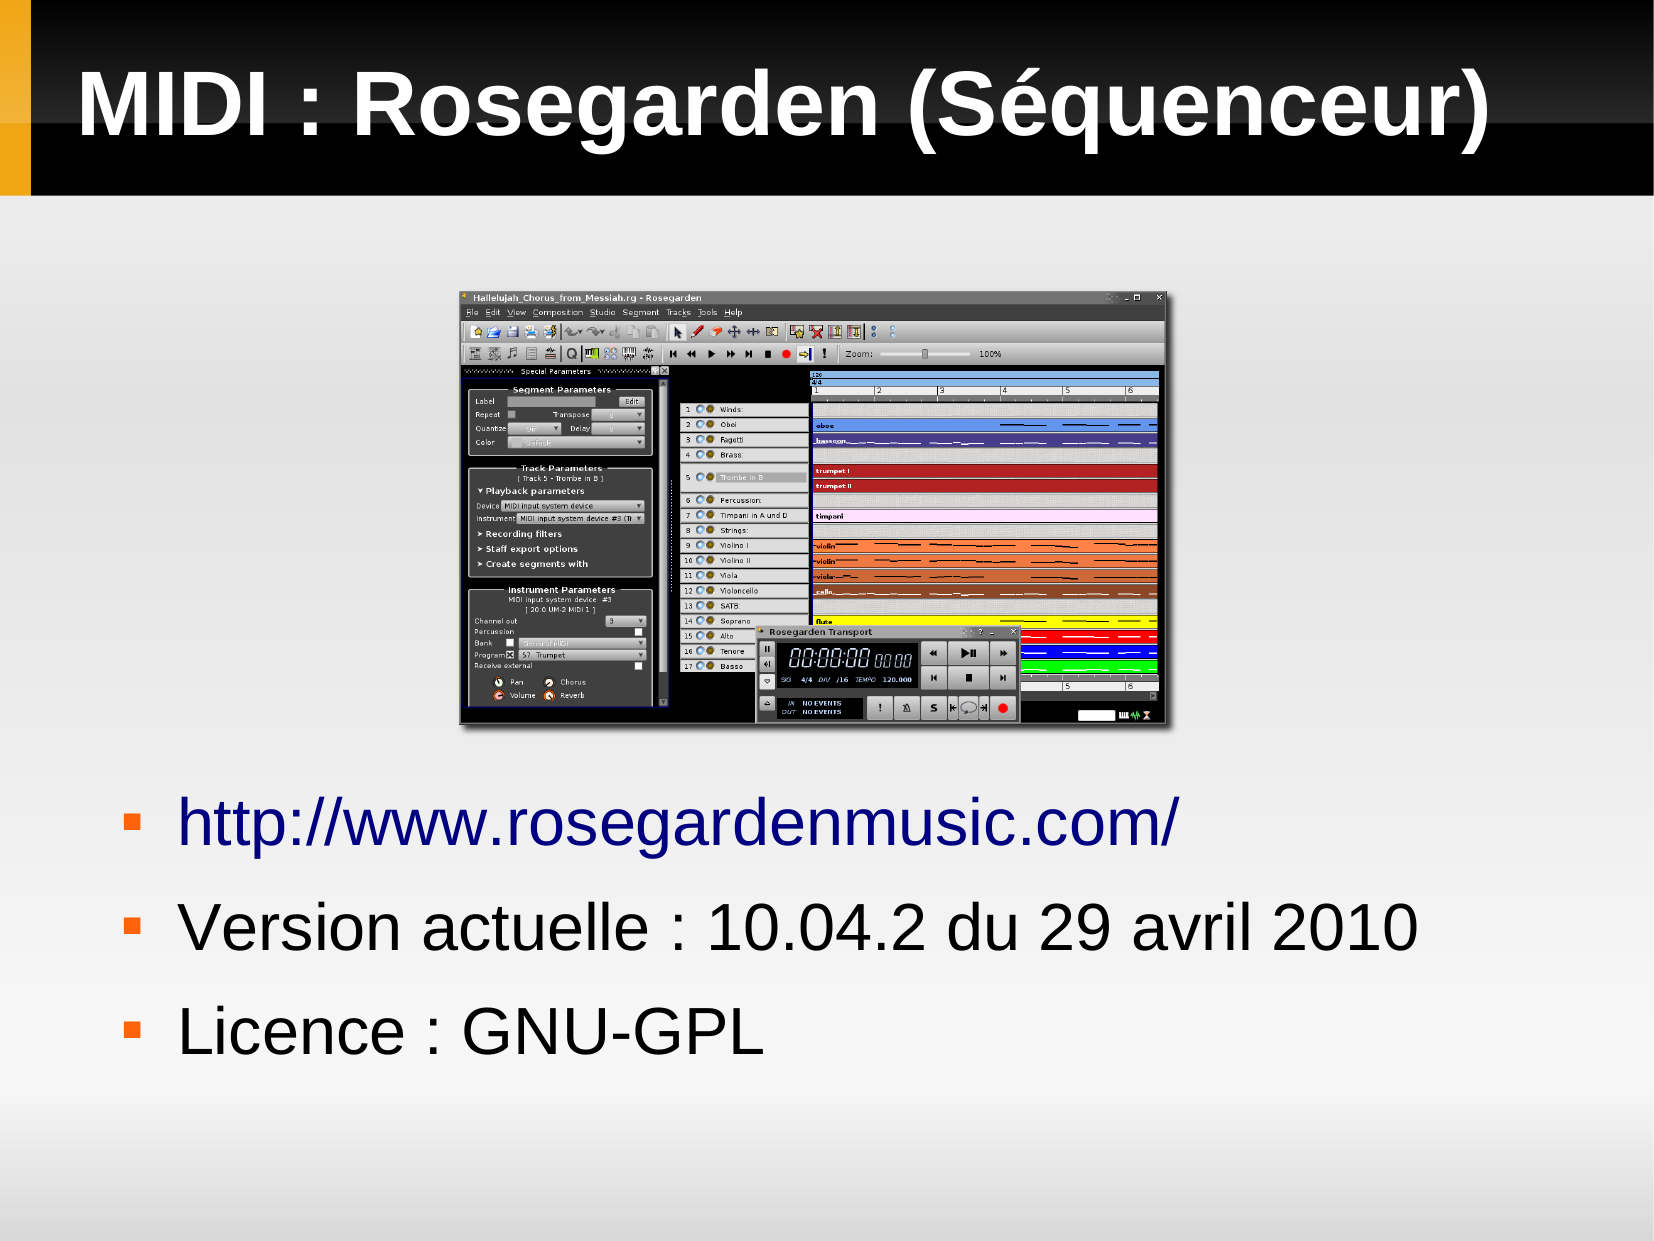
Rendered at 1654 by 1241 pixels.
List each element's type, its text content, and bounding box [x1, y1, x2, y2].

list http://www.rosegardenmusic.com/ Version actuelle : 10.04.2 du 29 avril 2010 Licence : GNU-GPL [106, 785, 1530, 1093]
title MIDI : Rosegarden (Séquenceur) [76, 0, 1565, 208]
picture [0, 0, 1654, 1241]
